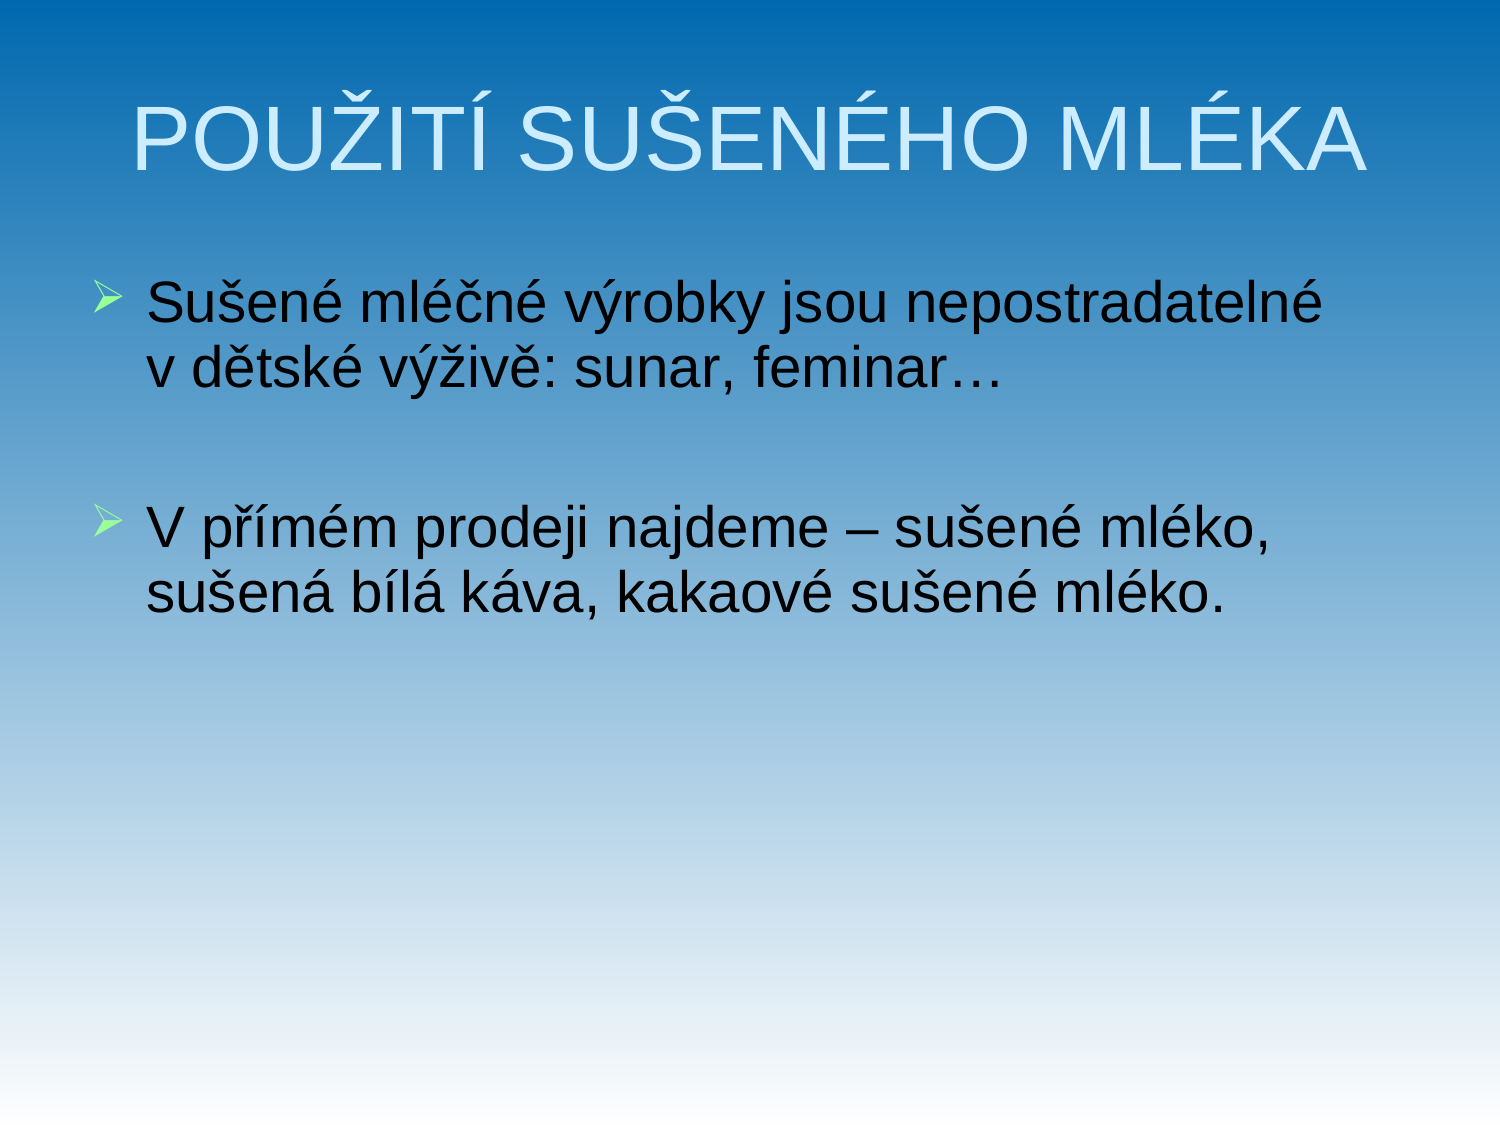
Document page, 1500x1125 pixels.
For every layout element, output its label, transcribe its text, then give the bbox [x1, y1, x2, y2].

list Sušené mléčné výrobky jsou nepostradatelné v dětské výživě: sunar, feminar… V přímém prodeji najdeme – sušené mléko, sušená bílá káva, kakaové sušené mléko. [75, 262, 1426, 1006]
title POUŽITÍ SUŠENÉHO MLÉKA [75, 45, 1426, 233]
